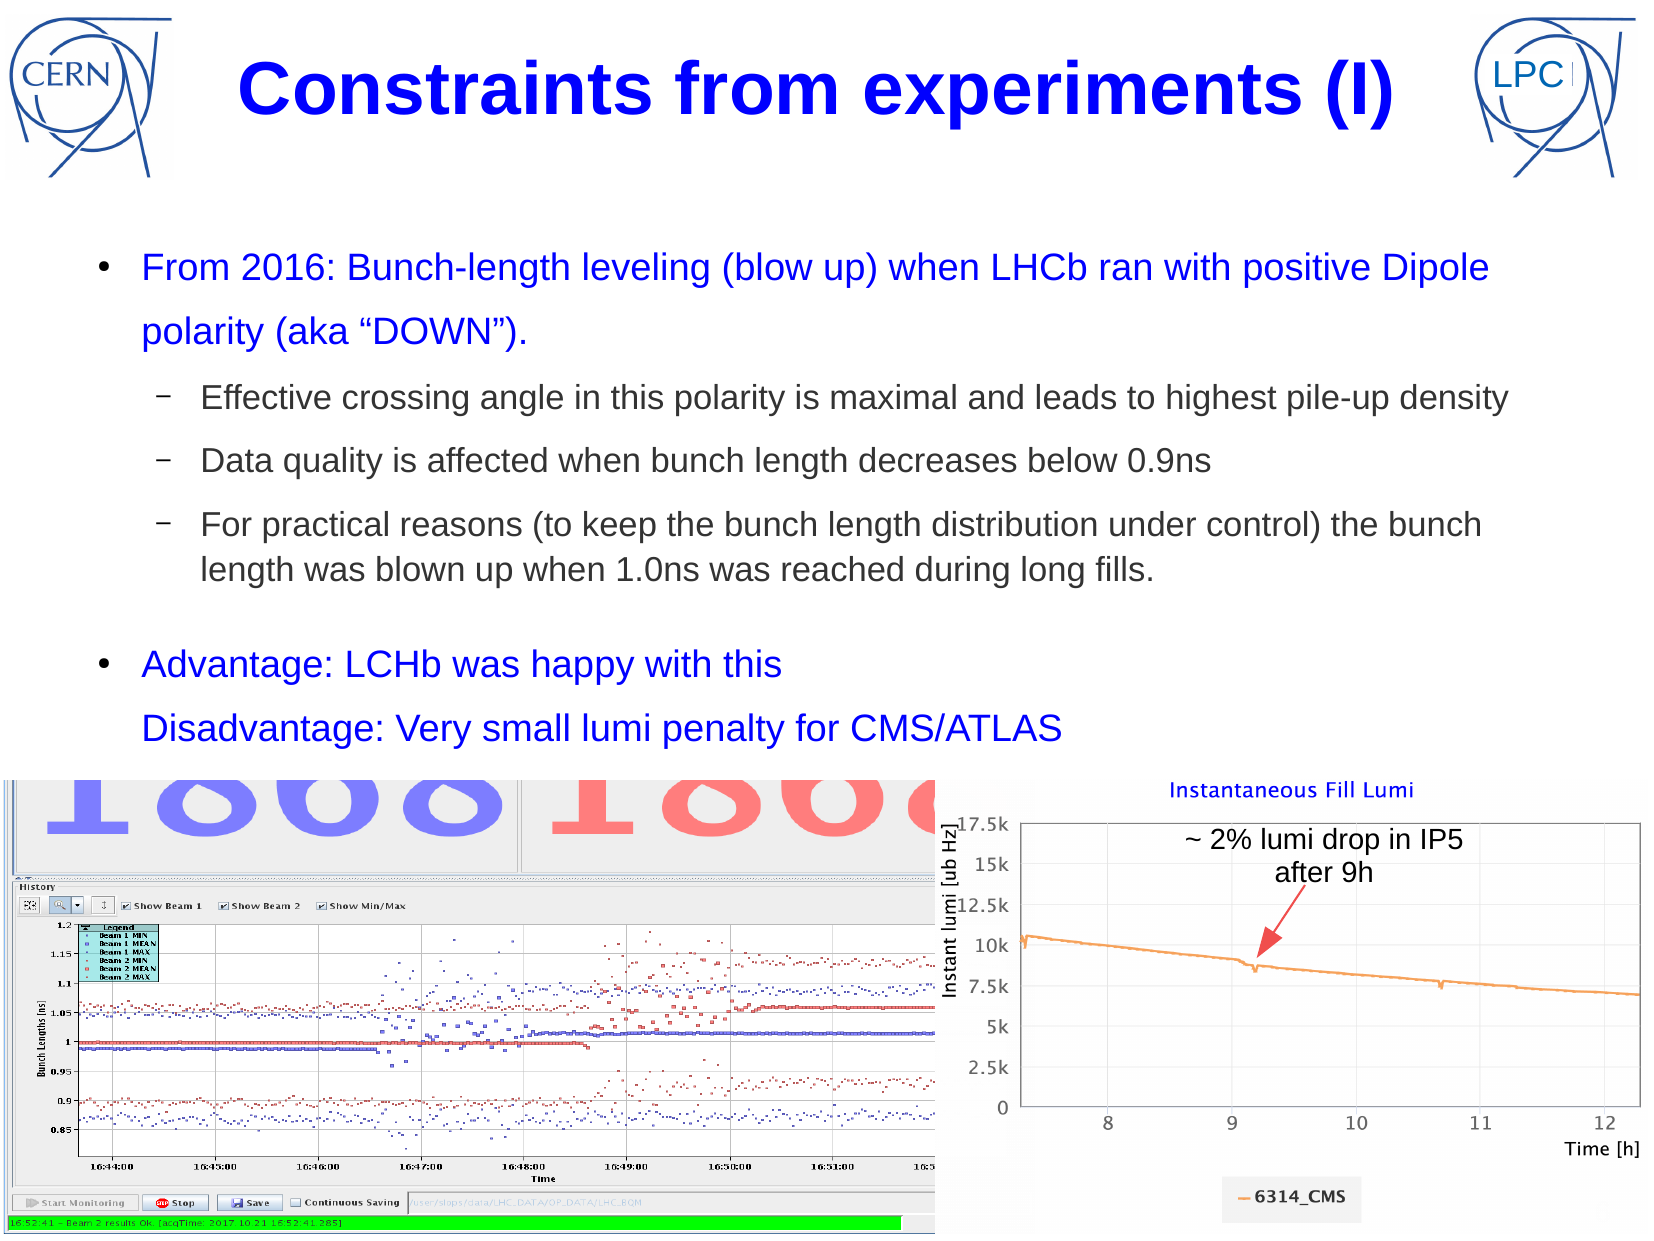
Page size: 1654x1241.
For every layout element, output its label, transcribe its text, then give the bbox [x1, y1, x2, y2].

list From 2016: Bunch-length leveling (blow up) when LHCb ran with positive Dipole polarity (aka “DOWN”). Effective crossing angle in this polarity is maximal and leads to highest pile-up density Data quality is affected when bunch length decreases below 0.9ns For practical reasons (to keep the bunch length distribution under control) the bunch length was blown up when 1.0ns was reached during long fills. Advantage: LCHb was happy with this Disadvantage: Very small lumi penalty for CMS/ATLAS [82, 225, 1571, 751]
picture [5, 14, 174, 180]
picture [1470, 14, 1638, 180]
title Constraints from experiments (I) [173, 5, 1461, 172]
picture [3, 779, 1648, 1234]
text_box ~ 2% lumi drop in IP5 after 9h [1170, 811, 1479, 901]
